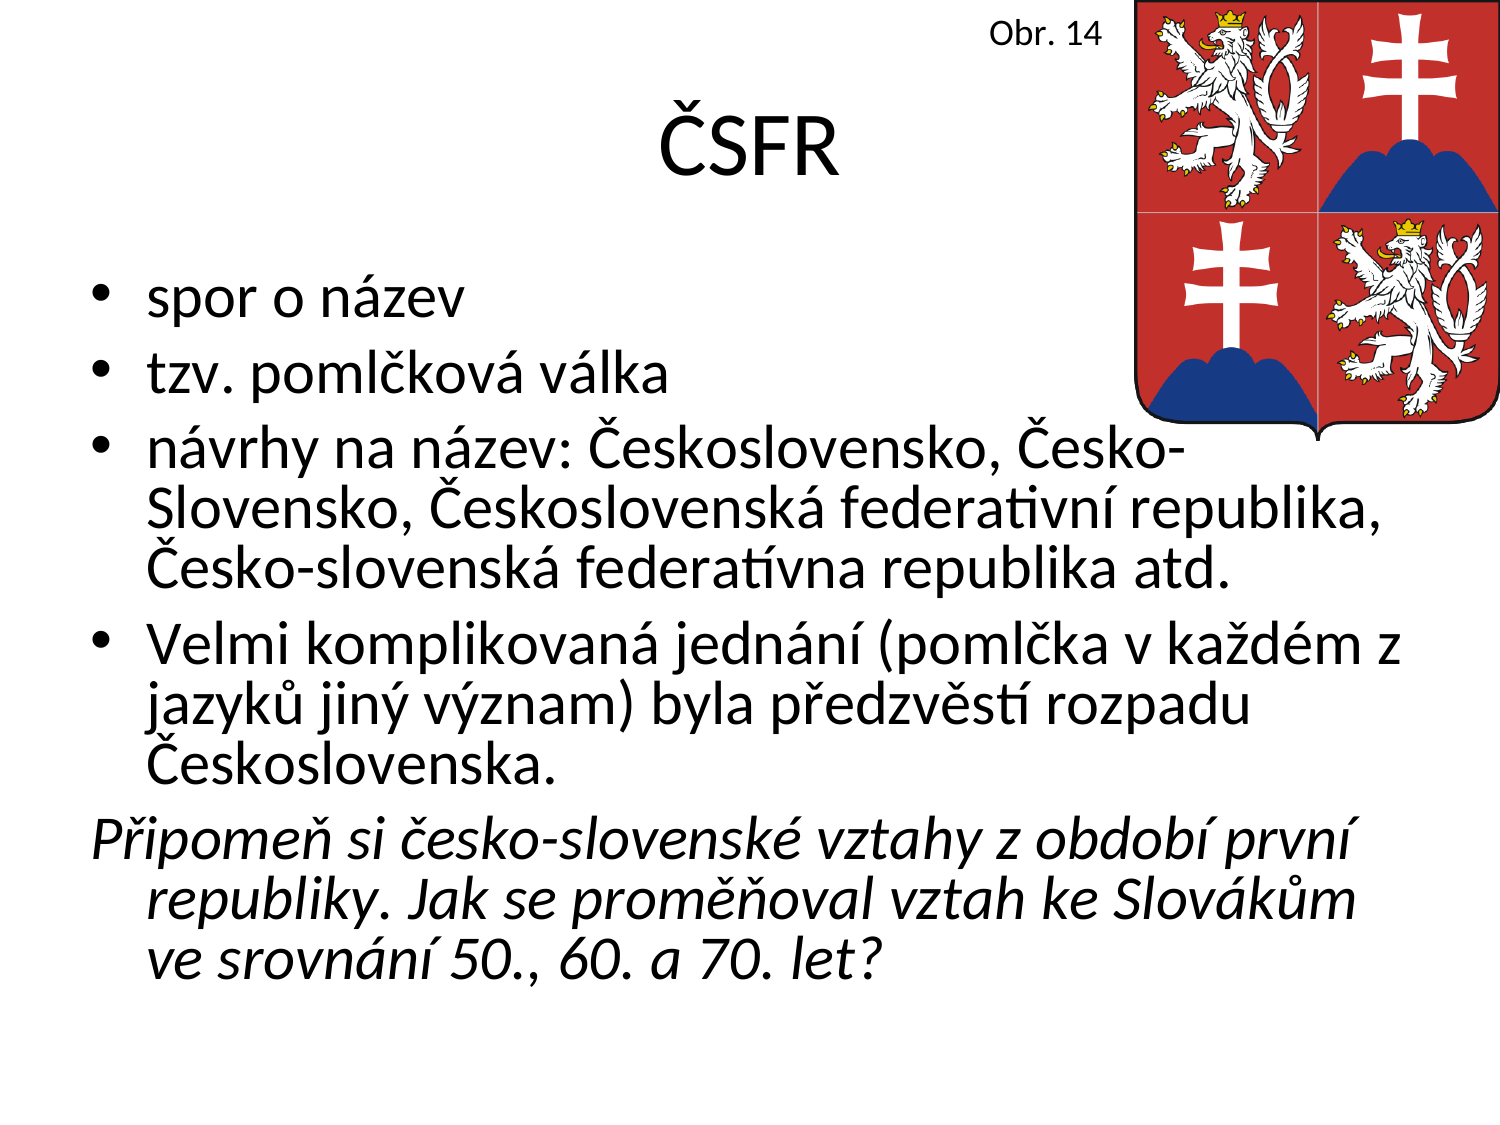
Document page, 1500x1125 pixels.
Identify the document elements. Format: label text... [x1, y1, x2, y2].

title ČSFR [75, 45, 1134, 233]
list spor o název tzv. pomlčková válka návrhy na název: Československo, Česko-Slovensko, Československá federativní republika, Česko-slovenská federatívna republika atd. Velmi komplikovaná jednání (pomlčka v každém z jazyků jiný význam) byla předzvěstí rozpadu Československa. Připomeň si česko-slovenské vztahy z období první republiky. Jak se proměňoval vztah ke Slovákům ve srovnání 50., 60. a 70. let? [75, 262, 1426, 1085]
picture [1134, 0, 1500, 441]
text_box Obr. 14 [974, 0, 1128, 61]
